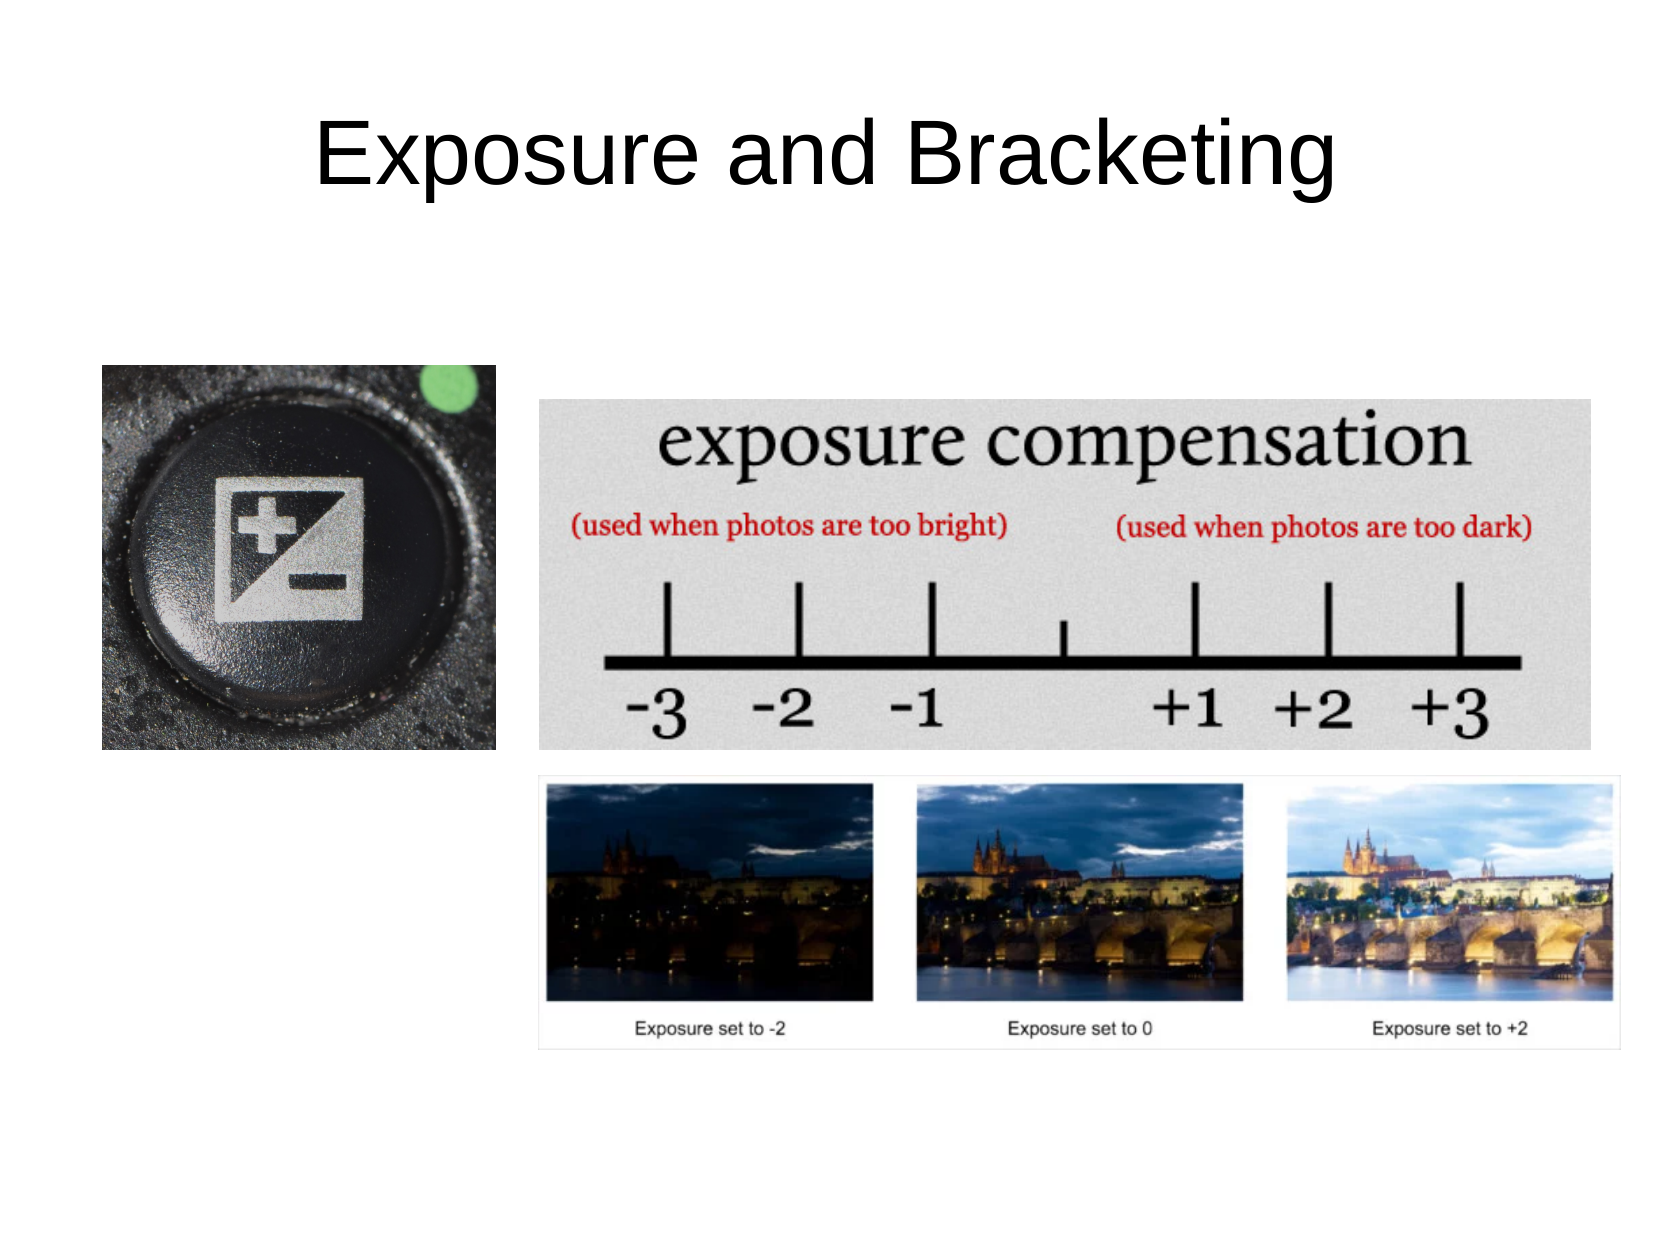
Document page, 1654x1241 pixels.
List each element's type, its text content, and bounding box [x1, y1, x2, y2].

picture [538, 775, 1621, 1051]
title Exposure and Bracketing [82, 49, 1571, 257]
picture [539, 399, 1591, 751]
picture [102, 365, 496, 751]
